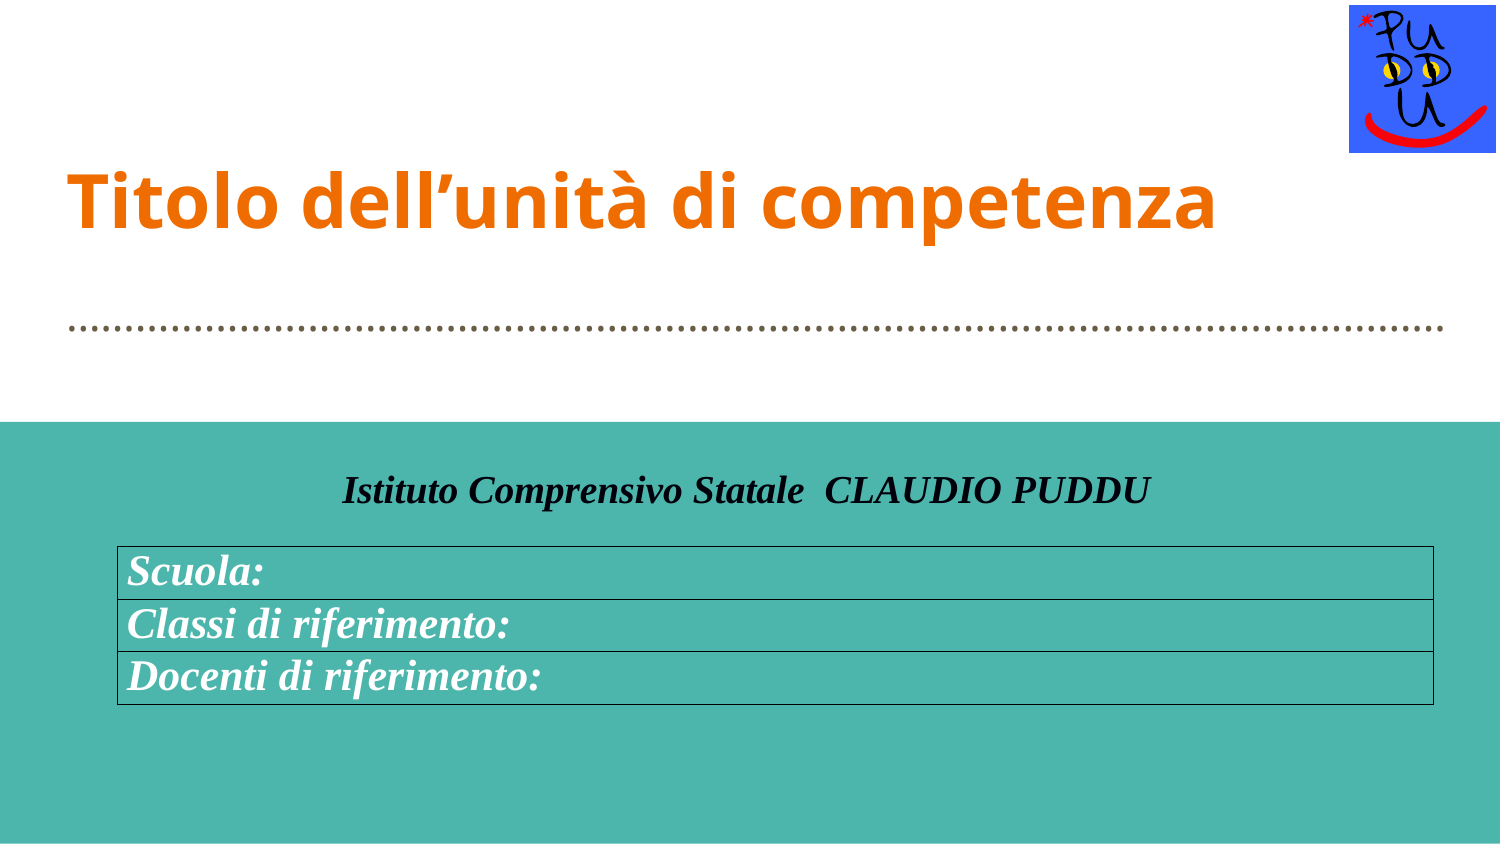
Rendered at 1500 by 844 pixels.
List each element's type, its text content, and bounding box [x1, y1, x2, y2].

text_box Istituto Comprensivo Statale CLAUDIO PUDDU [327, 449, 1224, 538]
table_header Scuola: [118, 547, 1433, 599]
title Titolo dell’unità di competenza [51, 72, 1434, 260]
picture [1343, 0, 1500, 157]
subtitle ………………………………………………………………………………………………………… [51, 260, 1469, 463]
table_cell Docenti di riferimento: [118, 652, 1433, 704]
table_cell Classi di riferimento: [118, 600, 1433, 651]
